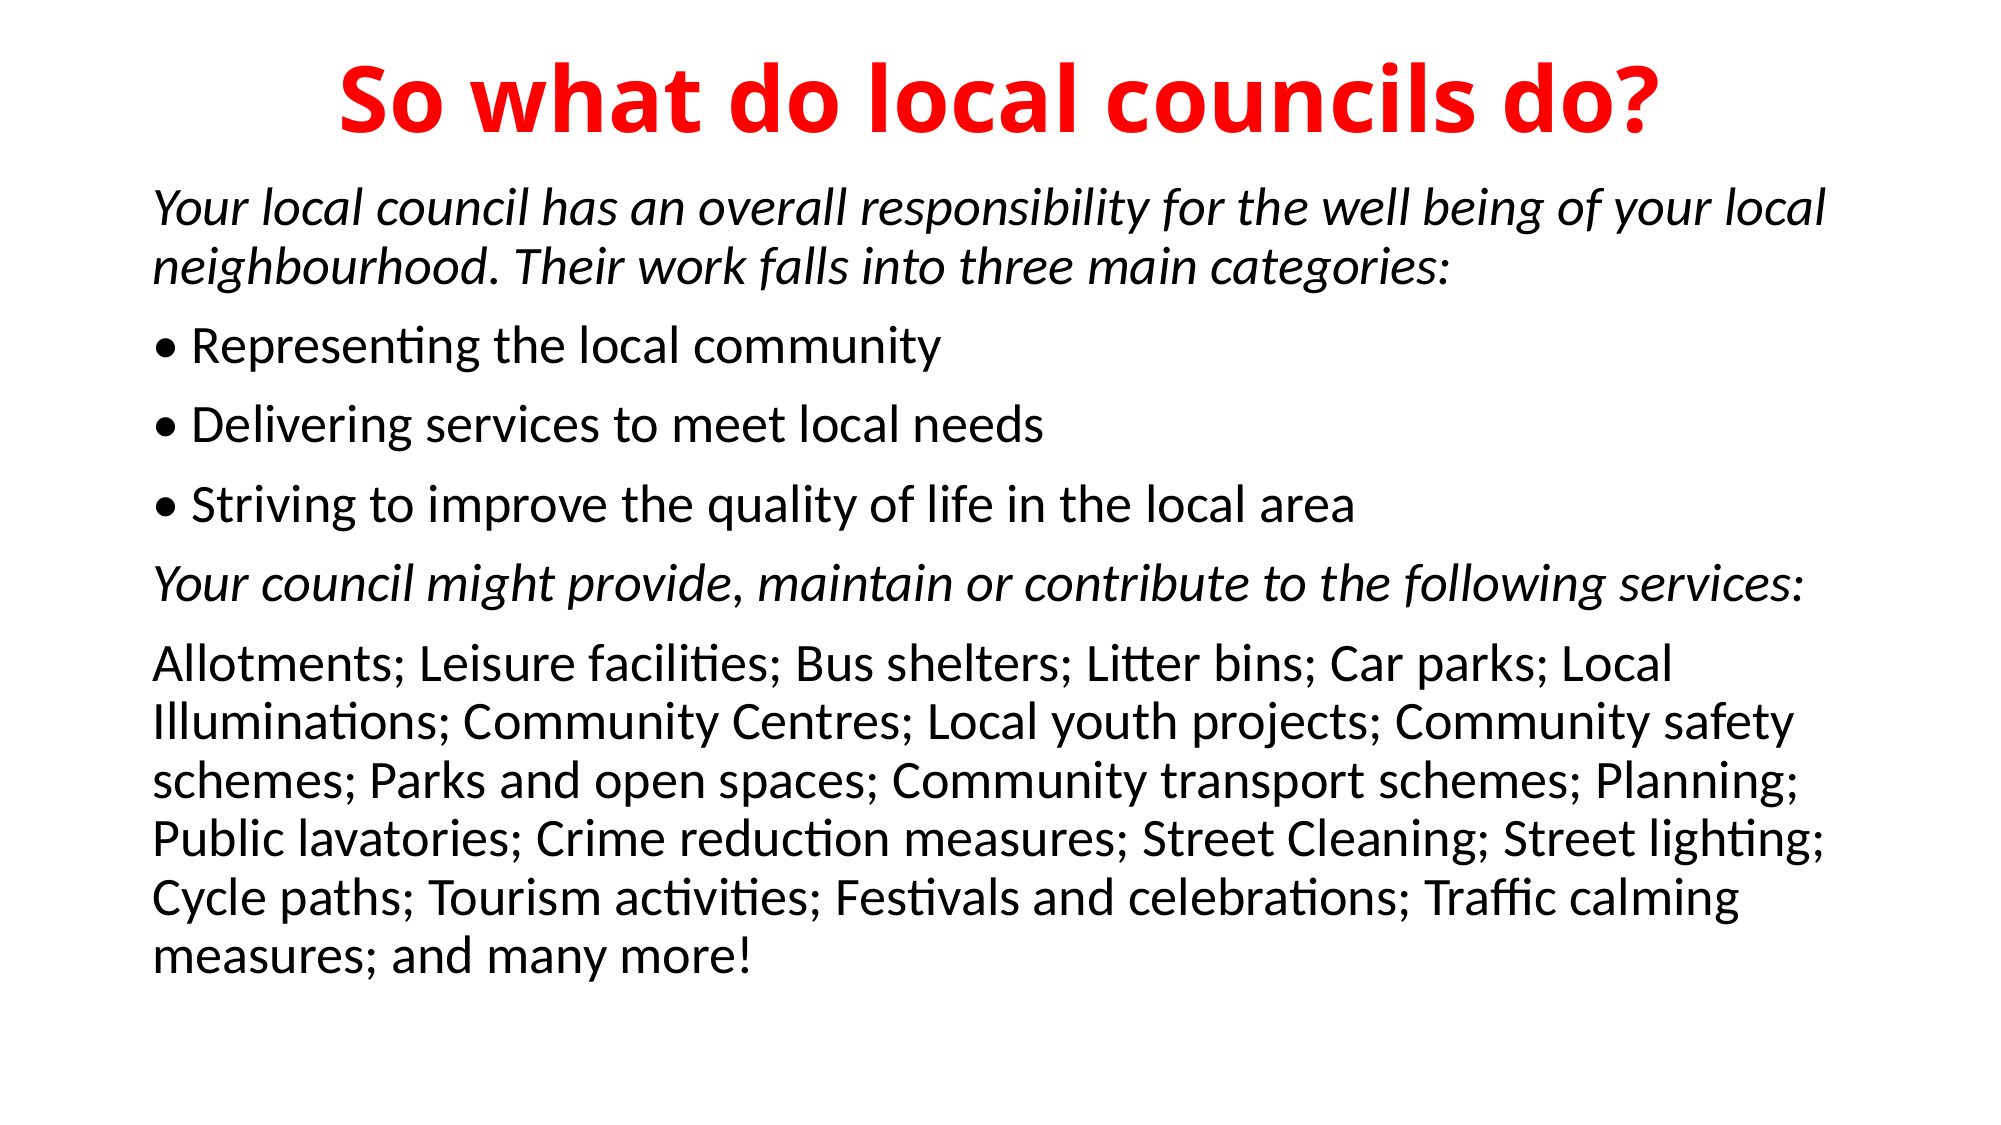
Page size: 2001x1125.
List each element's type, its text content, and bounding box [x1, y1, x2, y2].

list Your local council has an overall responsibility for the well being of your local neighbourhood. Their work falls into three main categories: • Representing the local community • Delivering services to meet local needs • Striving to improve the quality of life in the local area Your council might provide, maintain or contribute to the following services: Allotments; Leisure facilities; Bus shelters; Litter bins; Car parks; Local Illuminations; Community Centres; Local youth projects; Community safety schemes; Parks and open spaces; Community transport schemes; Planning; Public lavatories; Crime reduction measures; Street Cleaning; Street lighting; Cycle paths; Tourism activities; Festivals and celebrations; Traffic calming measures; and many more! [137, 171, 1863, 1014]
title So what do local councils do? [137, 33, 1863, 171]
